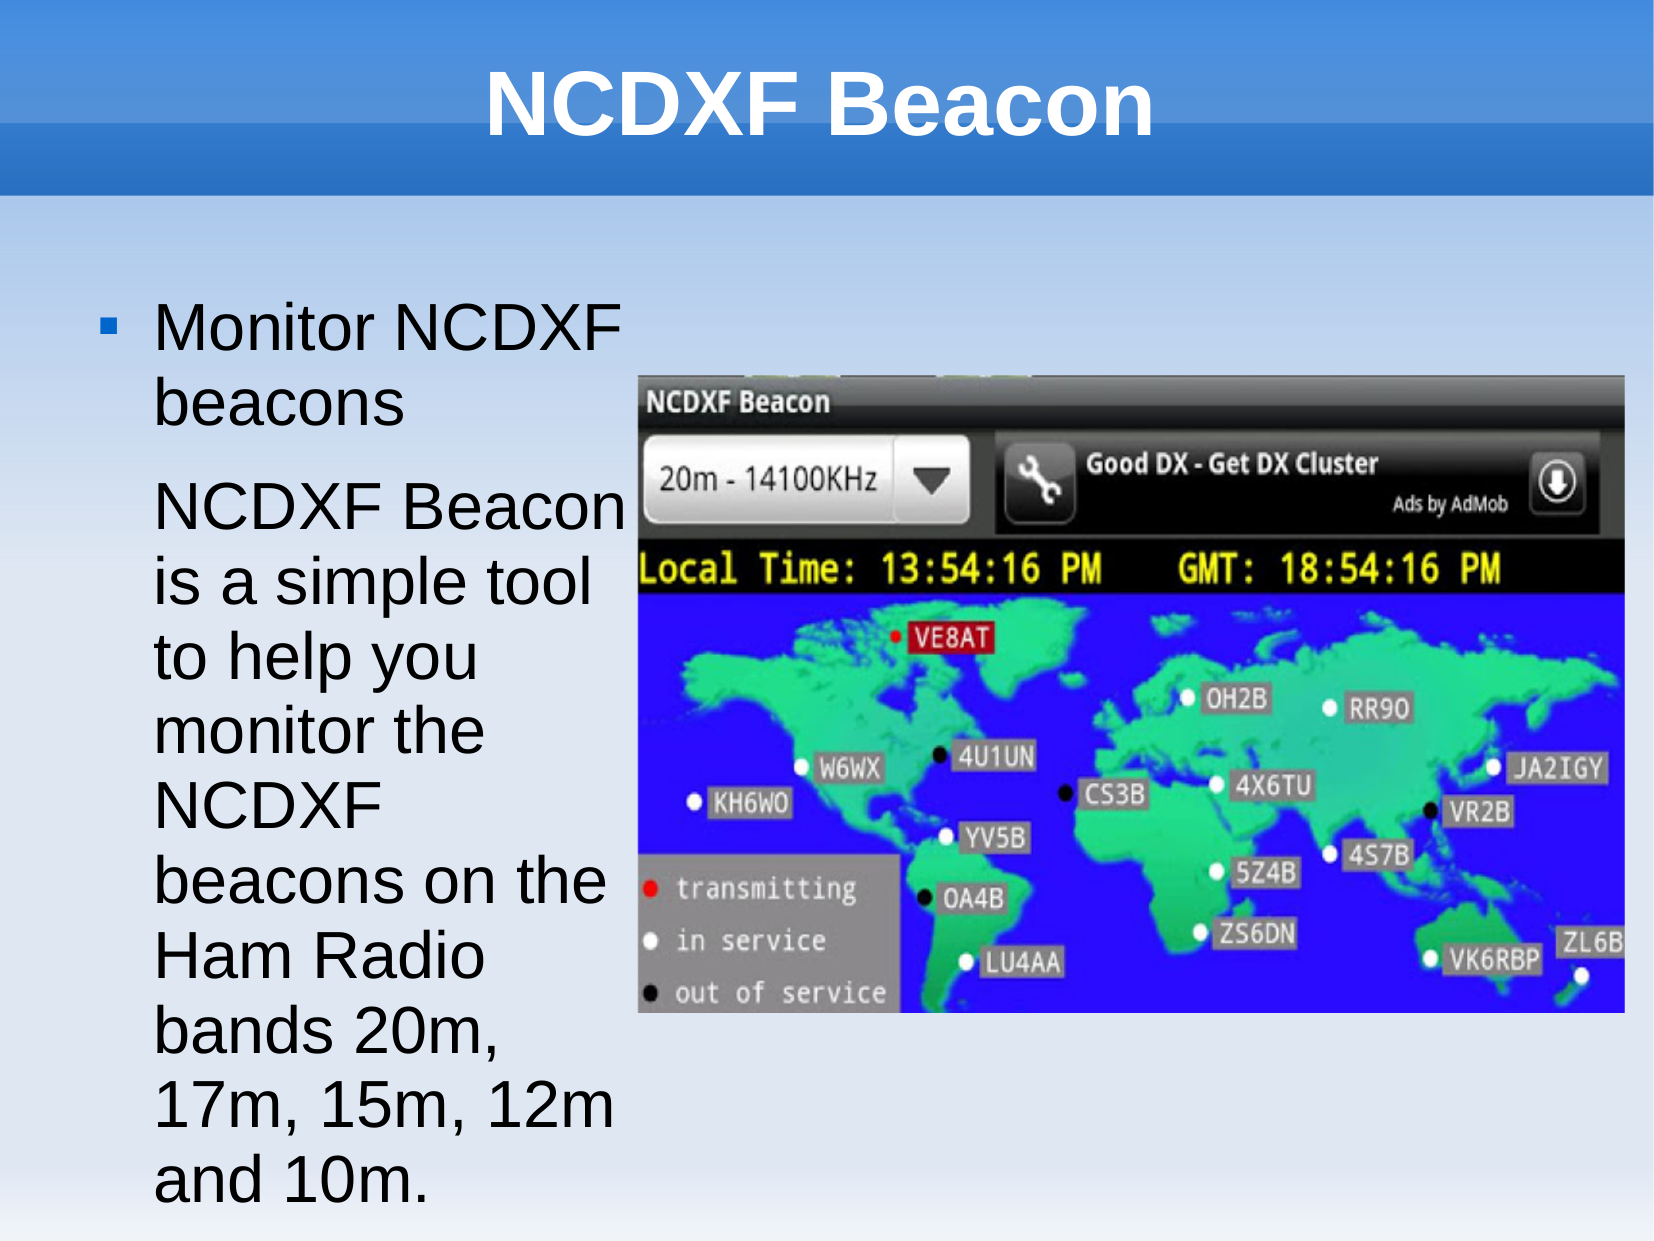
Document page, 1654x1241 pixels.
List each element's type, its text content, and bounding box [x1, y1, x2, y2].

title NCDXF Beacon [76, 7, 1565, 200]
picture [0, 0, 1654, 1241]
list Monitor NCDXF beacons NCDXF Beacon is a simple tool to help you monitor the NCDXF beacons on the Ham Radio bands 20m, 17m, 15m, 12m and 10m. [82, 290, 638, 1217]
